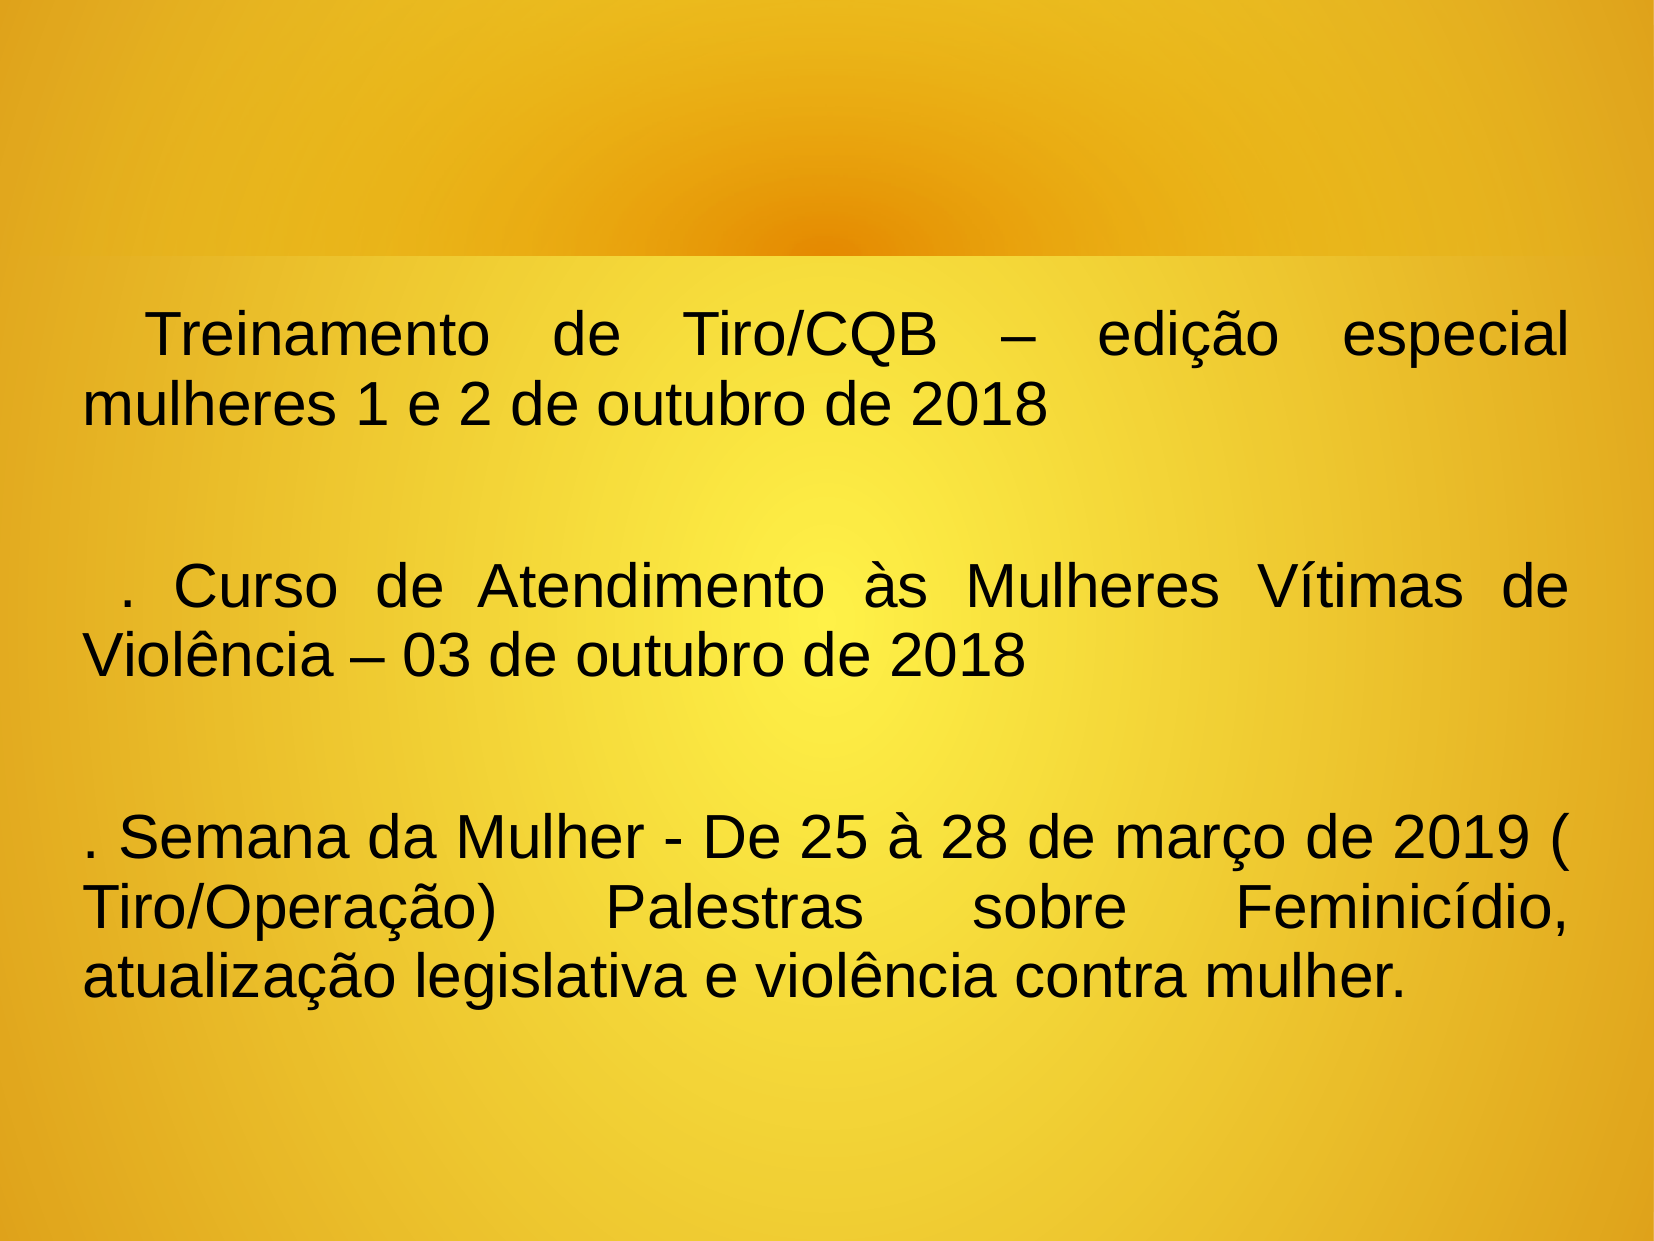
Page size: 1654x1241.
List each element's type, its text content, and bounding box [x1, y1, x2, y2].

list Treinamento de Tiro/CQB – edição especial mulheres 1 e 2 de outubro de 2018 . Curso de Atendimento às Mulheres Vítimas de Violência – 03 de outubro de 2018 . Semana da Mulher - De 25 à 28 de março de 2019 ( Tiro/Operação) Palestras sobre Feminicídio, atualização legislativa e violência contra mulher. [82, 299, 1571, 1019]
